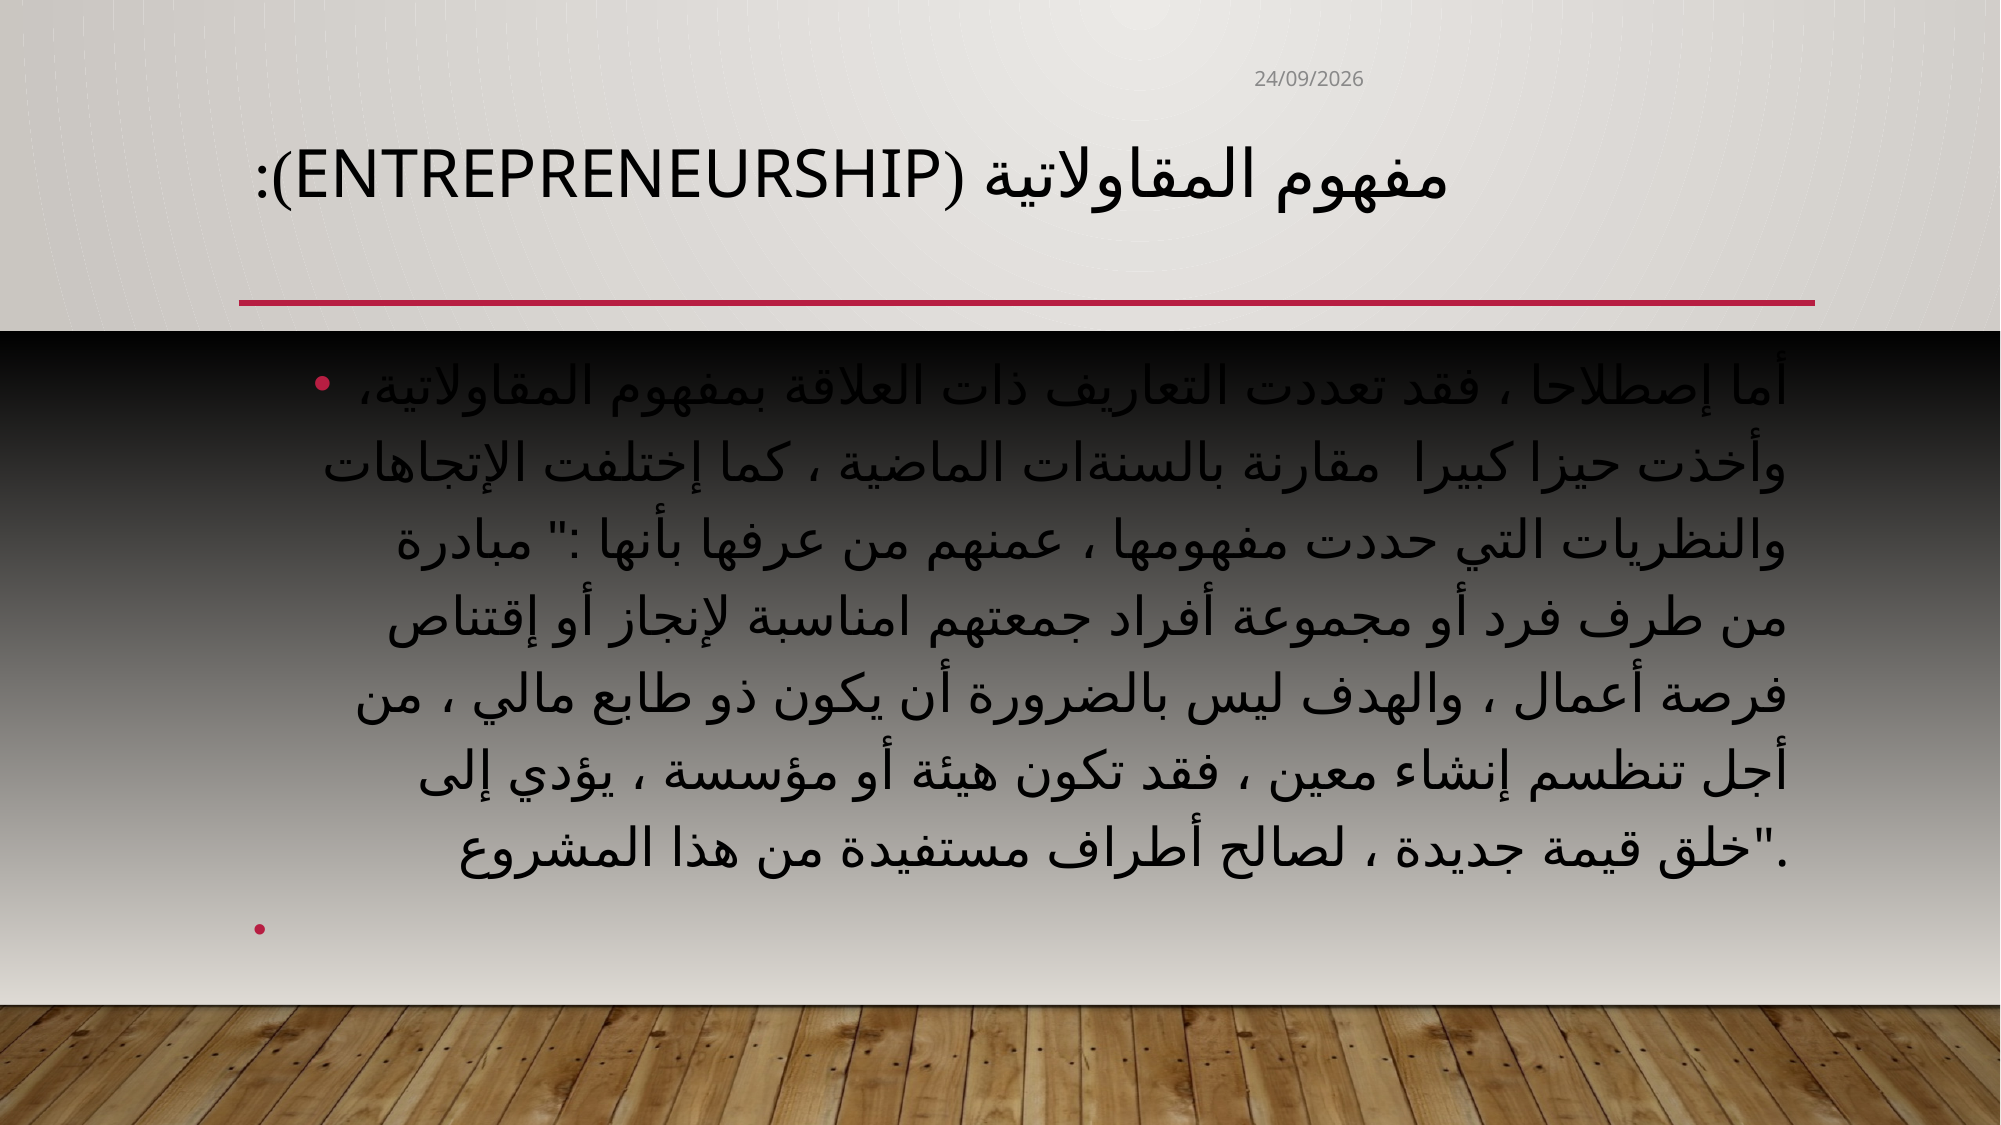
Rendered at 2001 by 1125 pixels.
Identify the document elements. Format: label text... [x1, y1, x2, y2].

title مفهوم المقاولاتية (Entrepreneurship): [238, 131, 1814, 305]
list أما إصطلاحا ، فقد تعددت التعاريف ذات العلاقة بمفهوم المقاولاتية، وأخذت حيزا كبيرا مقارنة بالسنةات الماضية ، كما إختلفت الإتجاهات والنظريات التي حددت مفهومها ، عمنهم من عرفها بأنها :" مبادرة من طرف فرد أو مجموعة أفراد جمعتهم امناسبة لإنجاز أو إقتناص فرصة أعمال ، والهدف ليس بالضرورة أن يكون ذو طابع مالي ، من أجل تنظسم إنشاء معين ، فقد تكون هيئة أو مؤسسة ، يؤدي إلى خلق قيمة جديدة ، لصالح أطراف مستفيدة من هذا المشروع". [238, 330, 1814, 897]
text_box 19/02/2020 [1239, 54, 1814, 105]
